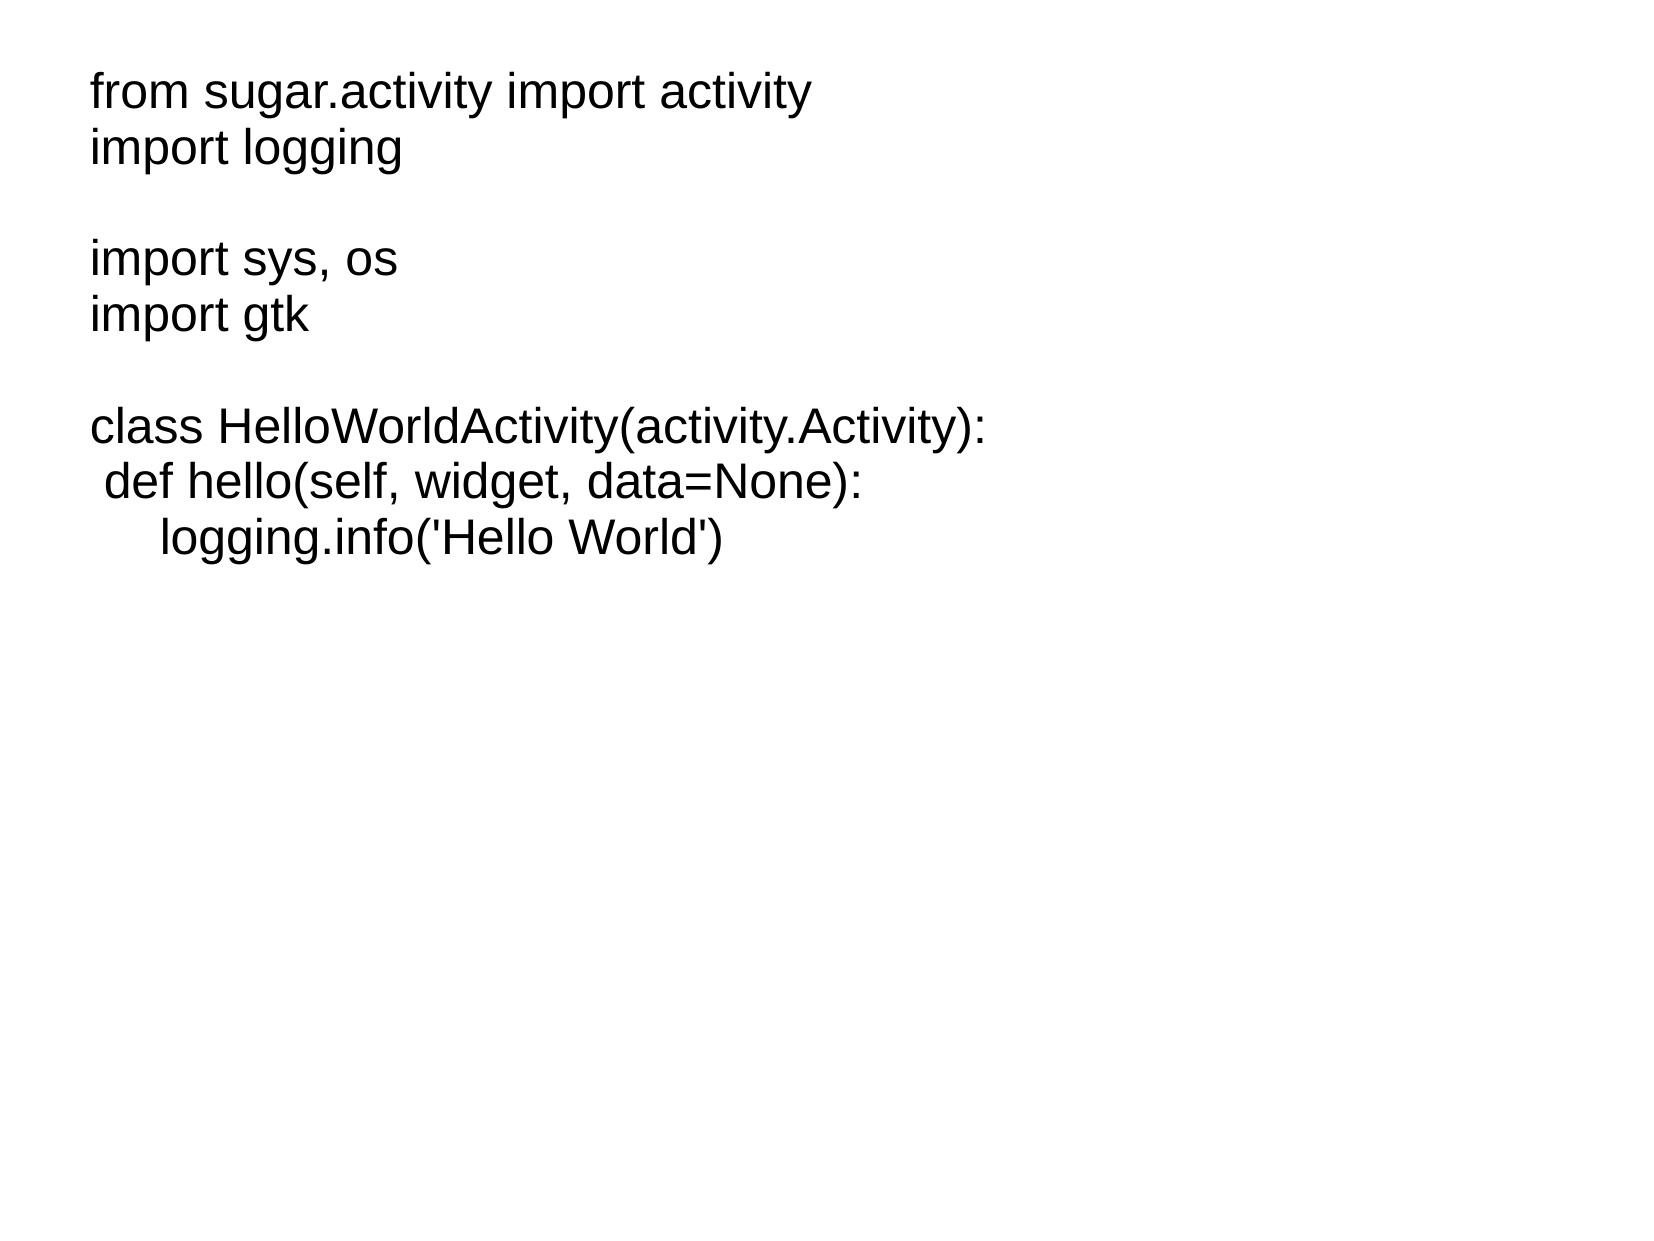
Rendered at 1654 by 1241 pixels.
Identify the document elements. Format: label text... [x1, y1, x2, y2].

text_box from sugar.activity import activity import logging import sys, os import gtk class HelloWorldActivity(activity.Activity): def hello(self, widget, data=None): logging.info('Hello World') [75, 55, 1437, 1241]
